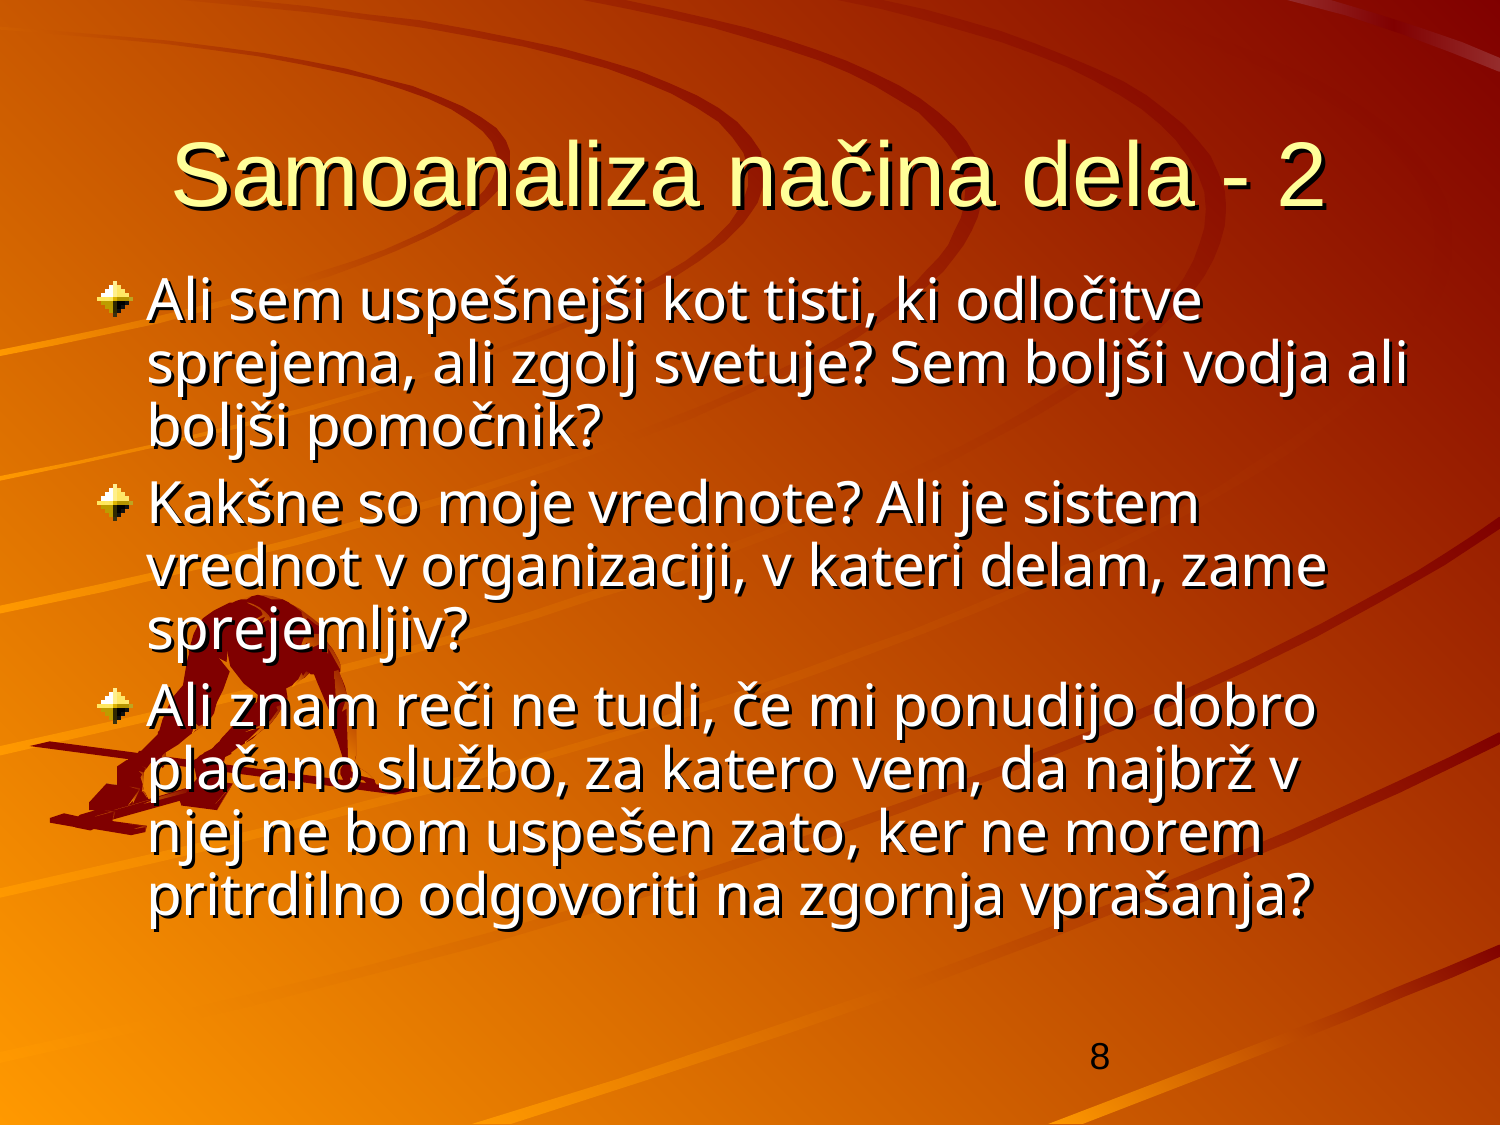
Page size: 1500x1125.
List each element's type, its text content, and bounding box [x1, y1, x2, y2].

title Samoanaliza načina dela - 2 [75, 25, 1426, 233]
list Ali sem uspešnejši kot tisti, ki odločitve sprejema, ali zgolj svetuje? Sem boljši vodja ali boljši pomočnik? Kakšne so moje vrednote? Ali je sistem vrednot v organizaciji, v kateri delam, zame sprejemljiv? Ali znam reči ne tudi, če mi ponudijo dobro plačano službo, za katero vem, da najbrž v njej ne bom uspešen zato, ker ne morem pritrdilno odgovoriti na zgornja vprašanja? [75, 262, 1426, 1006]
